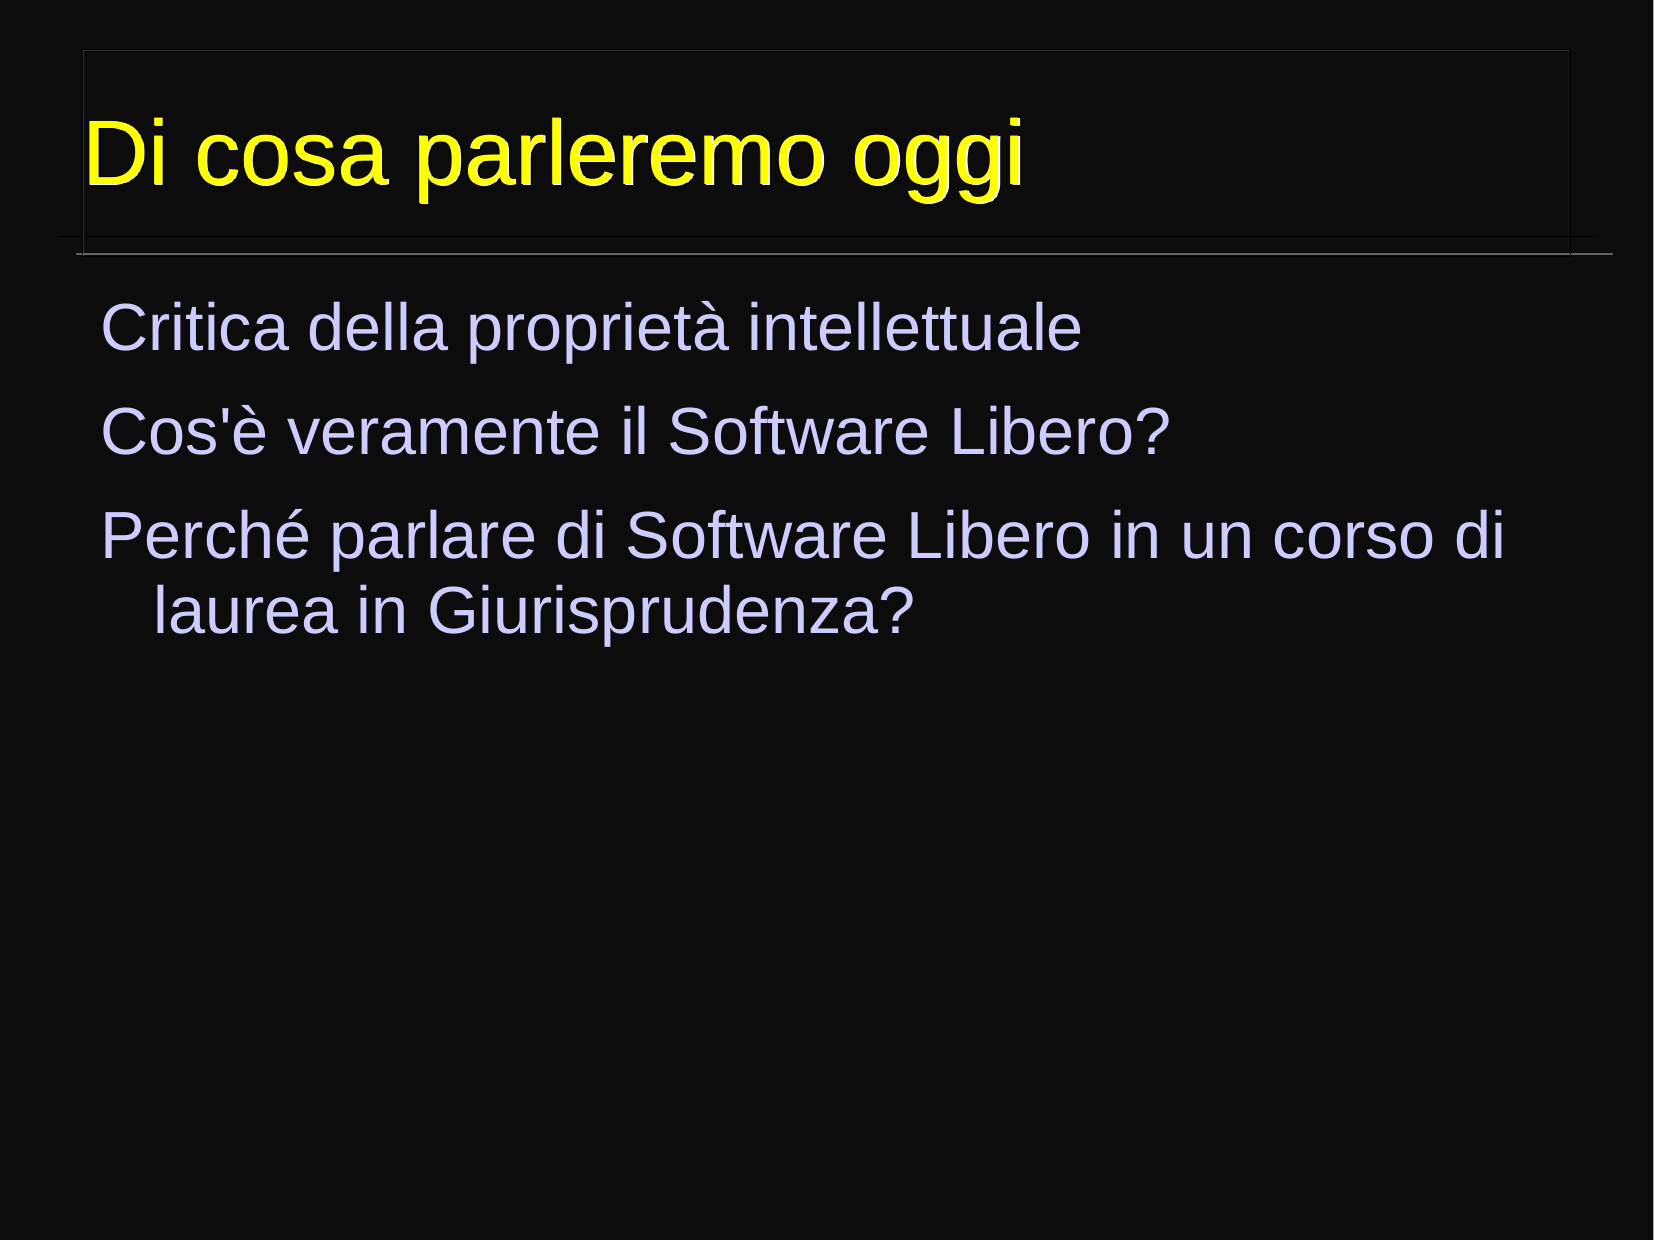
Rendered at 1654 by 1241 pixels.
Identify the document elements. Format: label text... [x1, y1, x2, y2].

title Di cosa parleremo oggi [82, 49, 1571, 257]
list Critica della proprietà intellettuale Cos'è veramente il Software Libero? Perché parlare di Software Libero in un corso di laurea in Giurisprudenza? [82, 290, 1571, 1109]
